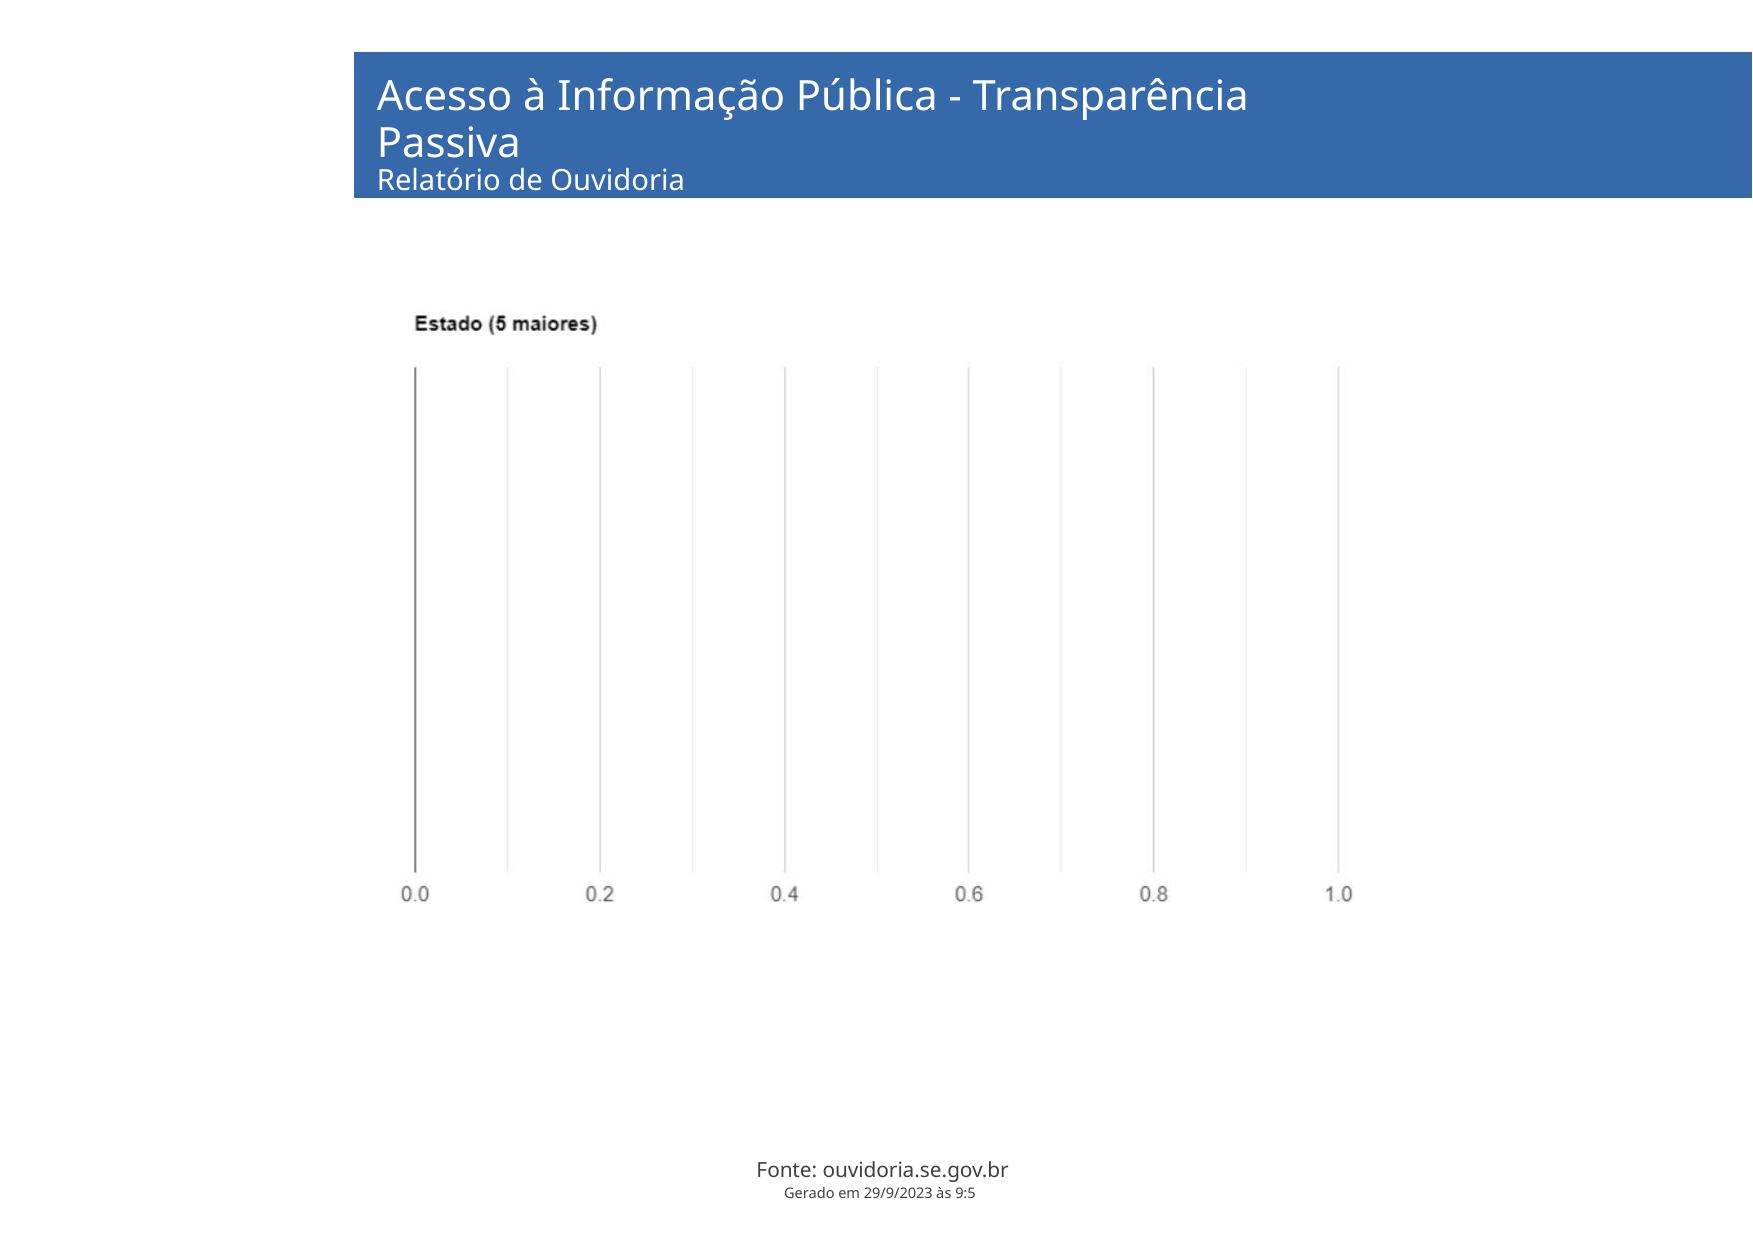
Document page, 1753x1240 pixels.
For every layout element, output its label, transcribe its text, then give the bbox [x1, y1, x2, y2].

text_box Fonte: ouvidoria.se.gov.br [756, 1158, 1023, 1182]
text_box Acesso à Informação Pública - Transparência Passiva Relatório de Ouvidoria EMSETUR - Janeiro a Dezembro de 2022 [376, 72, 1403, 228]
text_box Gerado em 29/9/2023 às 9:5 [784, 1184, 995, 1202]
text_box [354, 52, 1752, 198]
text_box [155, 211, 1599, 1028]
